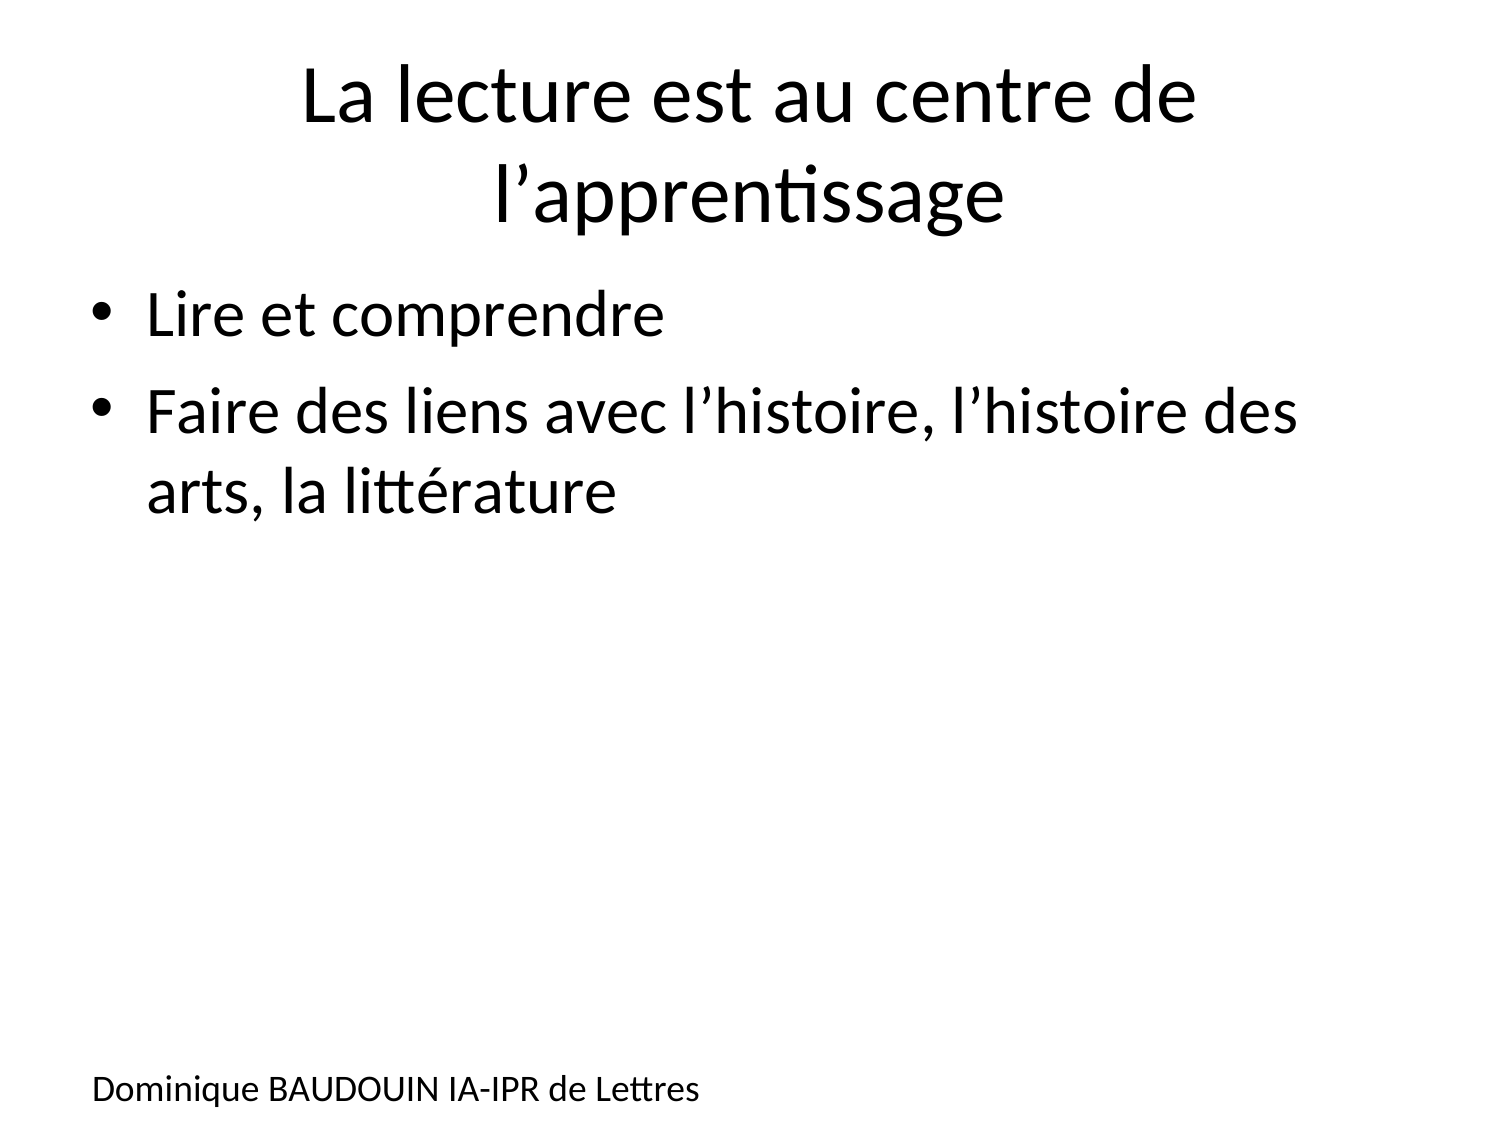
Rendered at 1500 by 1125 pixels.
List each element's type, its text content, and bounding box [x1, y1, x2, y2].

list Lire et comprendre Faire des liens avec l’histoire, l’histoire des arts, la littérature [75, 262, 1426, 1005]
text_box Dominique BAUDOUIN IA-IPR de Lettres [77, 1056, 716, 1118]
title La lecture est au centre de l’apprentissage [75, 31, 1426, 247]
